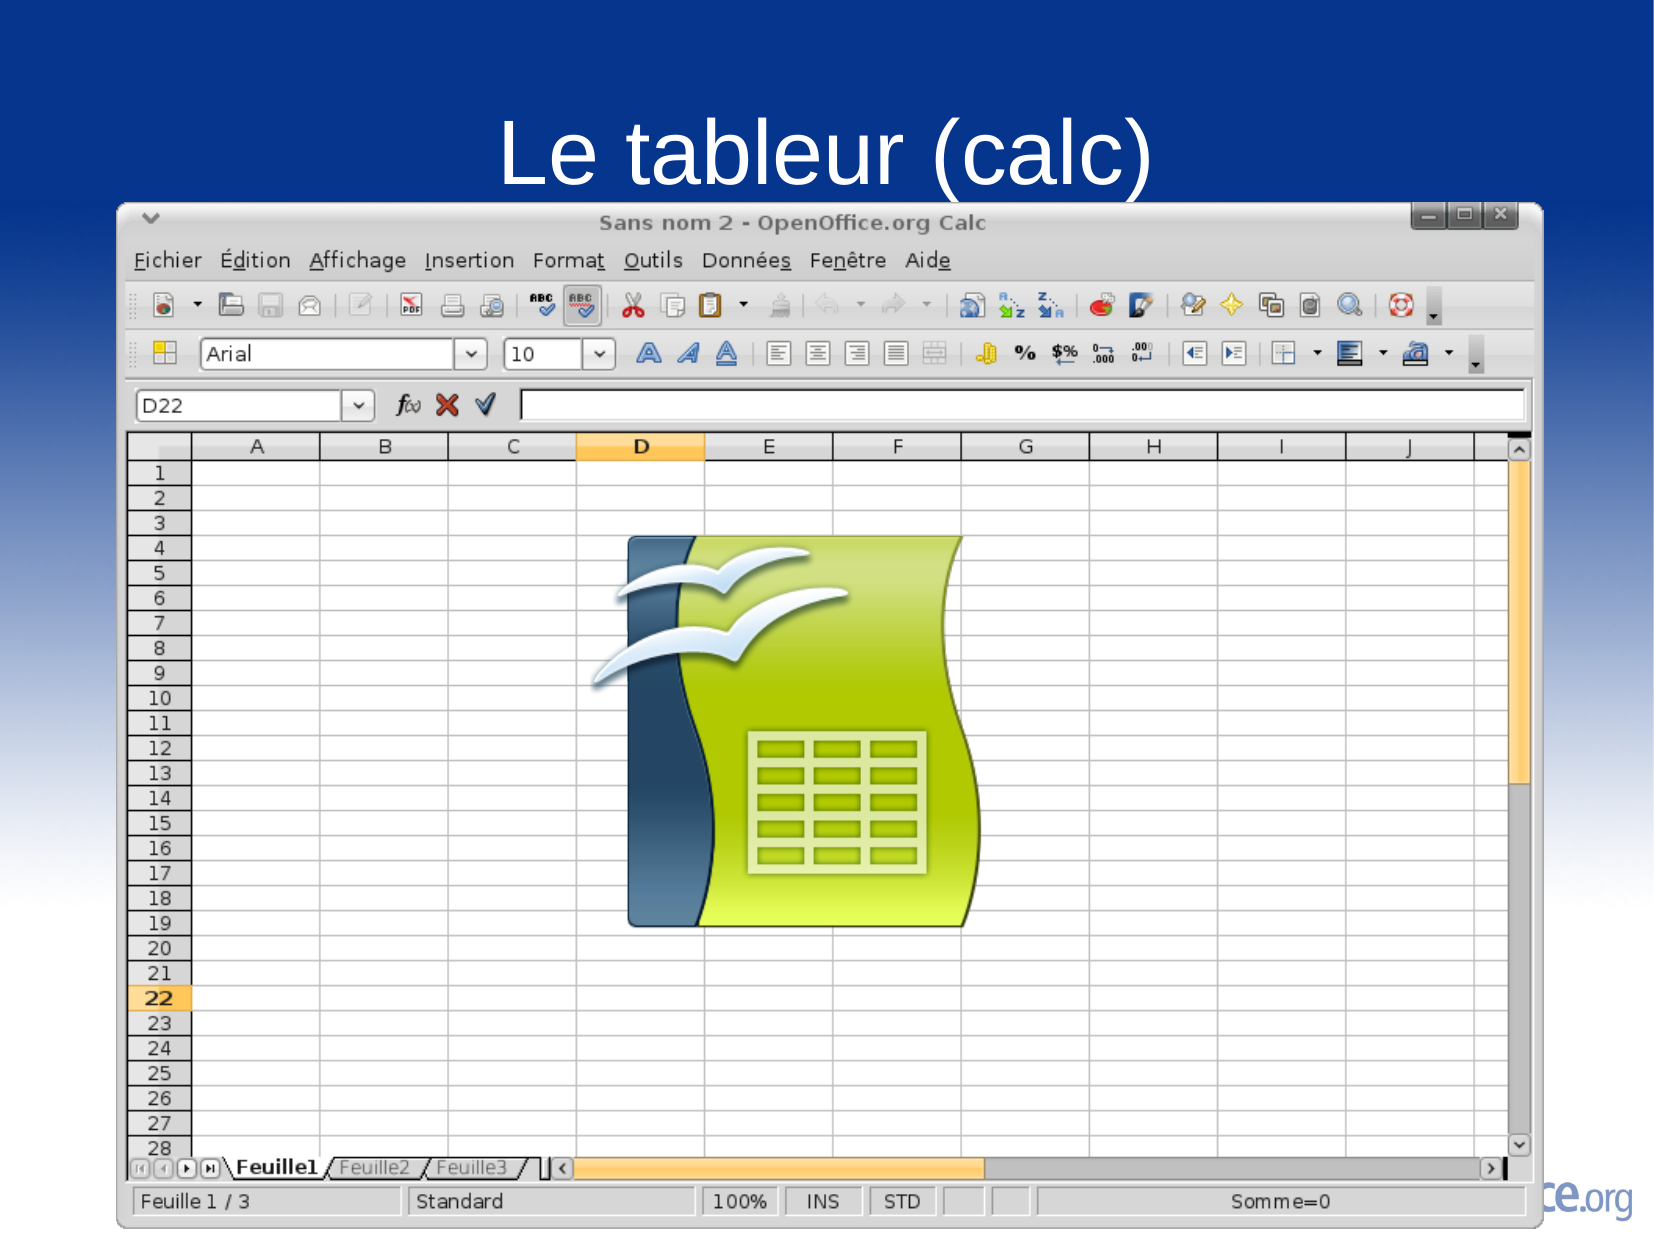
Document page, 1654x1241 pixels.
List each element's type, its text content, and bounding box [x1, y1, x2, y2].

picture [0, 0, 1654, 1241]
title Le tableur (calc) [82, 49, 1571, 257]
